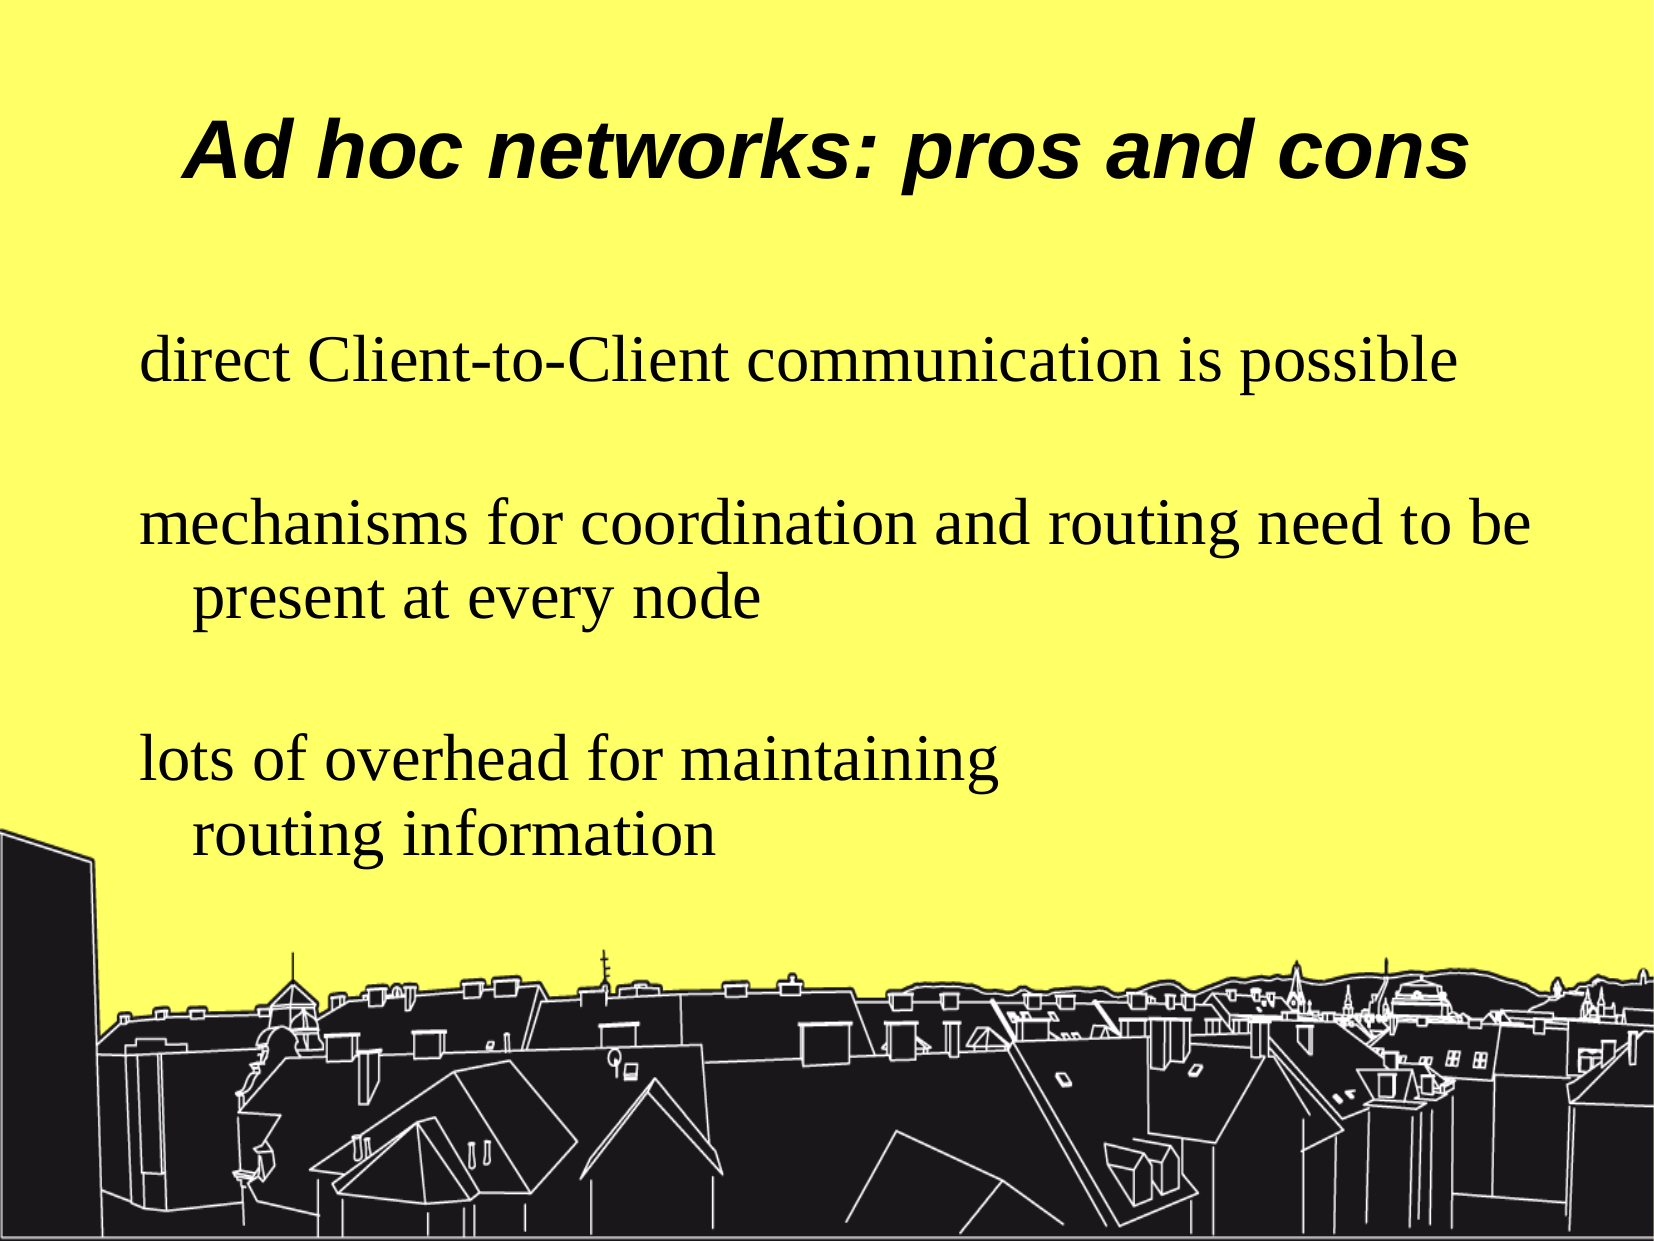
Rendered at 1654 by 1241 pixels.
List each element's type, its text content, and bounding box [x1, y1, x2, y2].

picture [0, 827, 1654, 1241]
title Ad hoc networks: pros and cons [121, 46, 1534, 254]
list direct Client-to-Client communication is possible mechanisms for coordination and routing need to be present at every node lots of overhead for maintaining routing information [121, 322, 1561, 1118]
